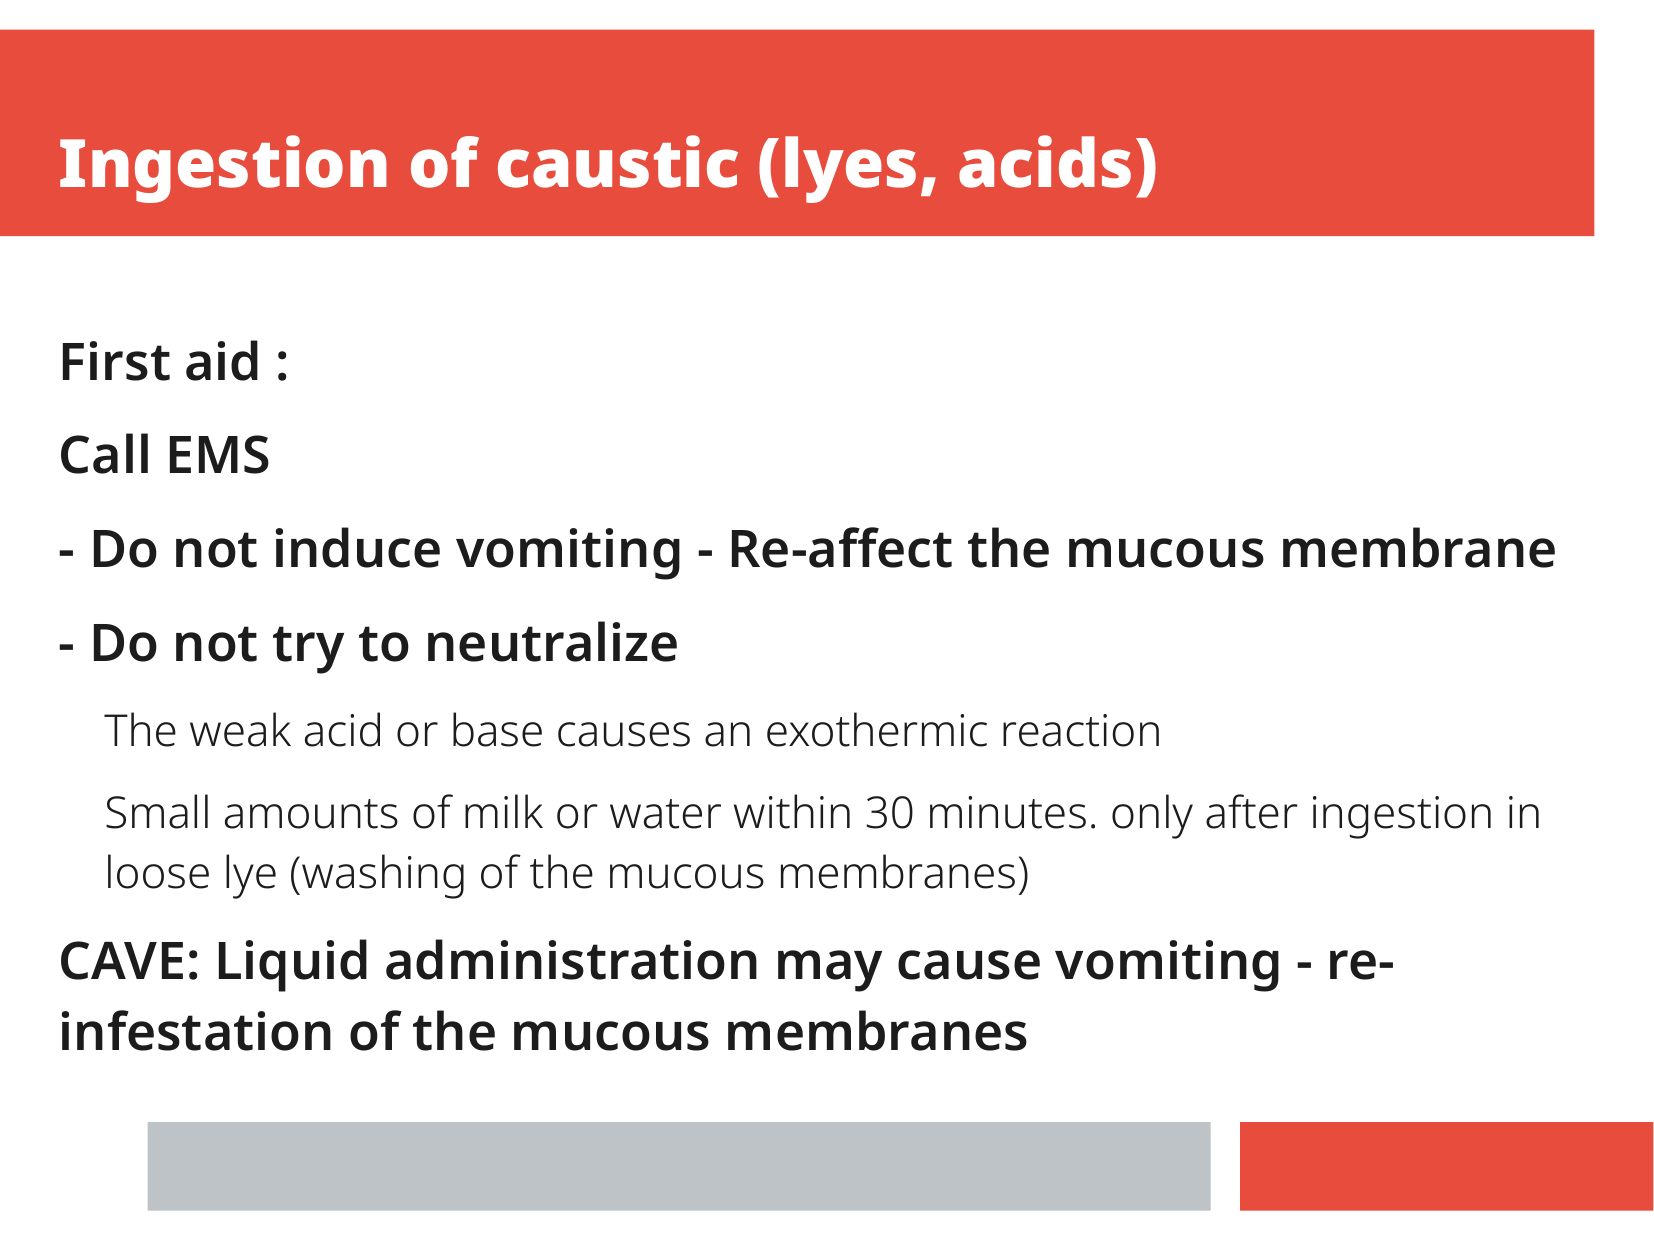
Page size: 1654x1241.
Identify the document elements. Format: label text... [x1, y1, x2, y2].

title Ingestion of caustic (lyes, acids) [59, 59, 1595, 207]
list First aid : Call EMS - Do not induce vomiting - Re-affect the mucous membrane - Do not try to neutralize The weak acid or base causes an exothermic reaction Small amounts of milk or water within 30 minutes. only after ingestion in loose lye (washing of the mucous membranes) CAVE: Liquid administration may cause vomiting - re-infestation of the mucous membranes [59, 324, 1565, 1093]
